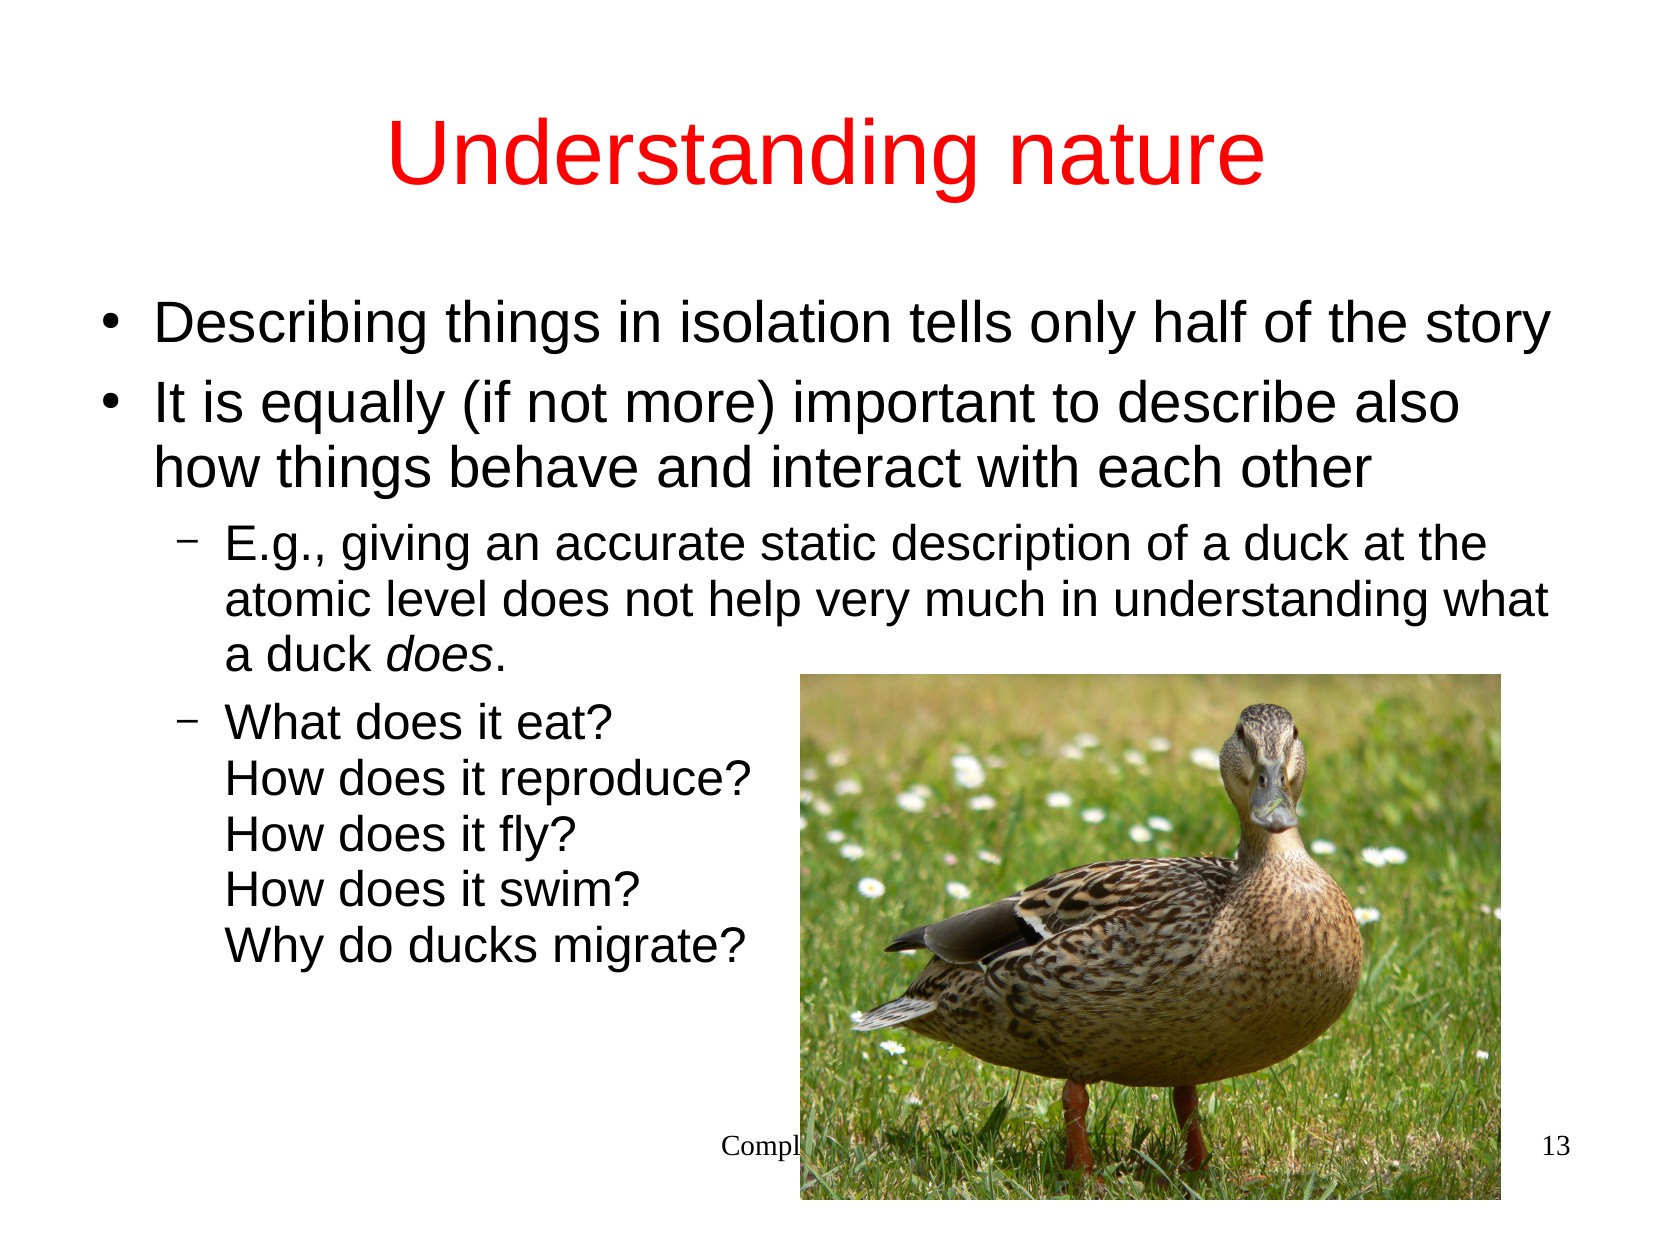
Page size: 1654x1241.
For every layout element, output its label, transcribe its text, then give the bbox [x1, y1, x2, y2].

picture [800, 674, 1501, 1200]
list Describing things in isolation tells only half of the story It is equally (if not more) important to describe also how things behave and interact with each other E.g., giving an accurate static description of a duck at the atomic level does not help very much in understanding what a duck does. What does it eat? How does it reproduce? How does it fly? How does it swim? Why do ducks migrate? [82, 290, 1571, 1109]
title Understanding nature [82, 49, 1571, 257]
